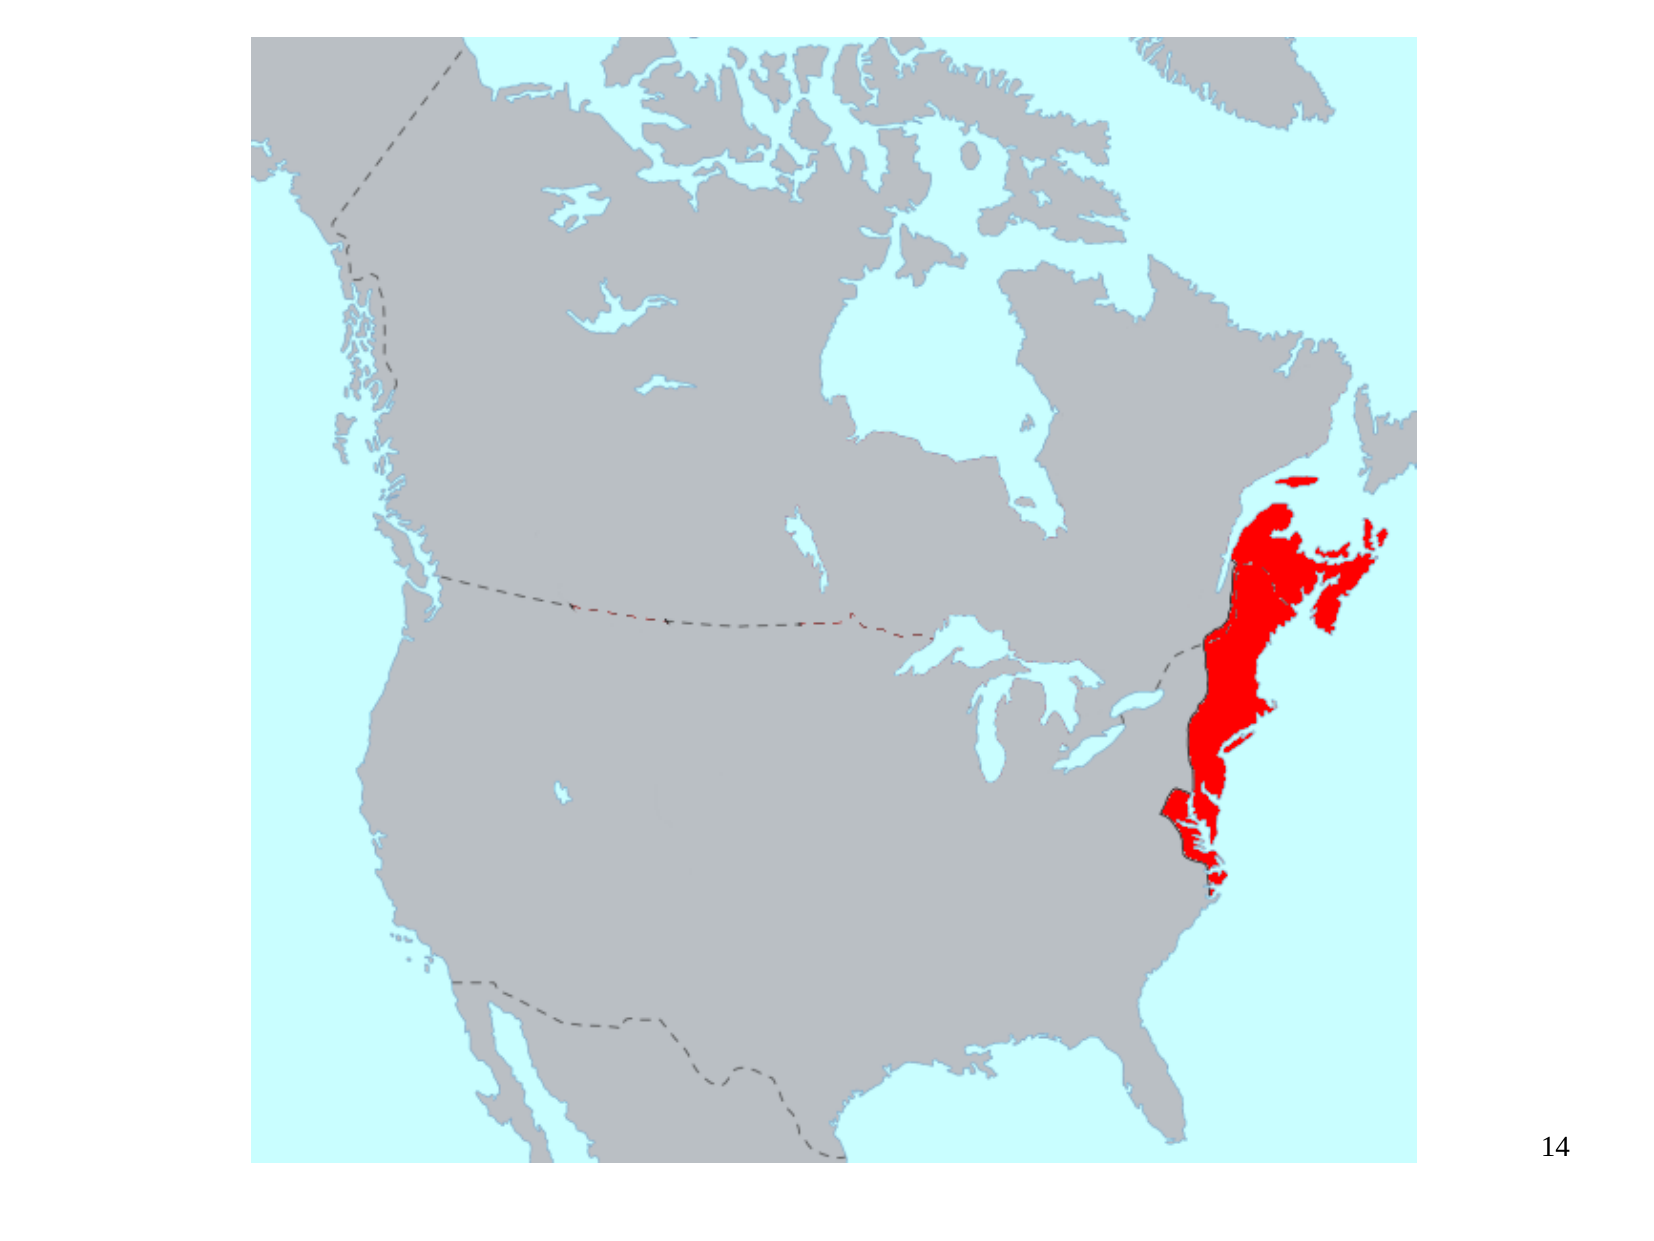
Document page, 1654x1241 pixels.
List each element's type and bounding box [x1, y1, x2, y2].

picture [251, 37, 1417, 1163]
